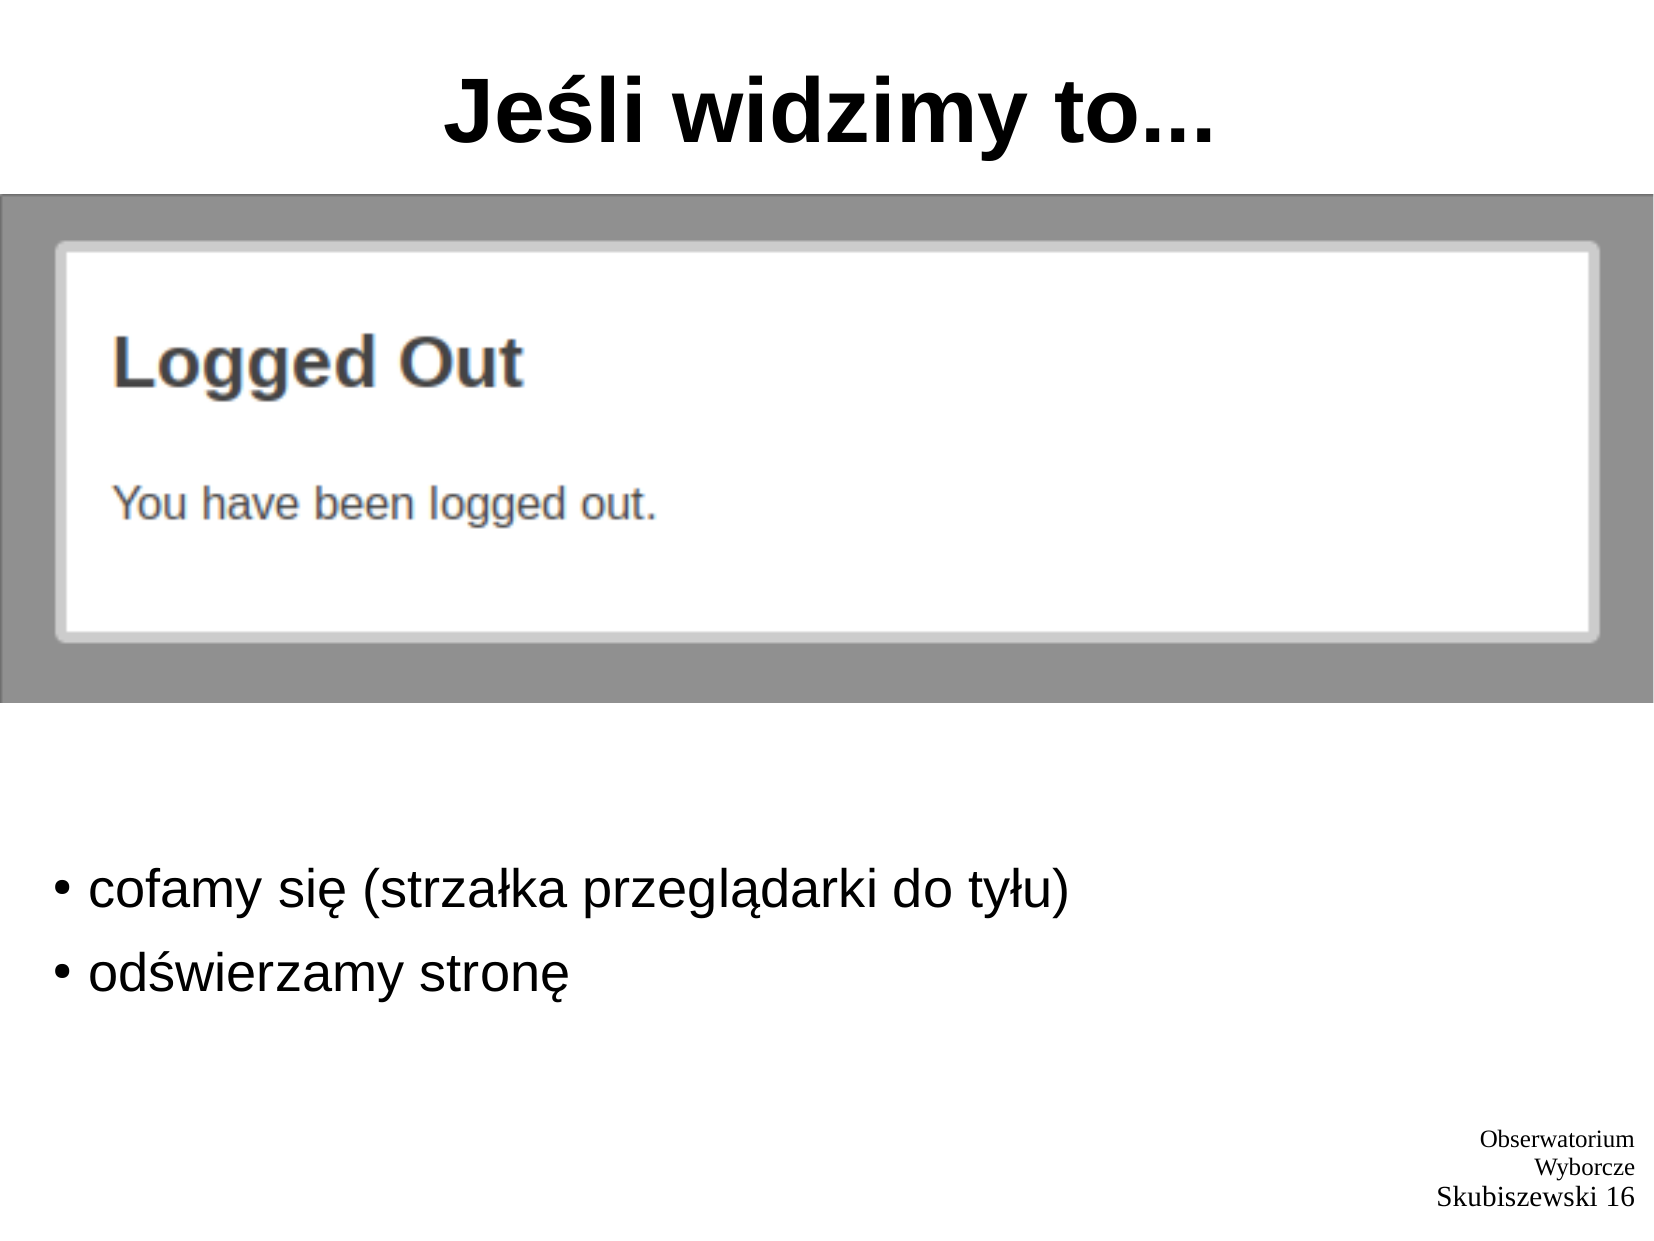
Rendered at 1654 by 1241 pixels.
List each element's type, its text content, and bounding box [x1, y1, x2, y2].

list cofamy się (strzałka przeglądarki do tyłu) odświerzamy stronę [52, 704, 1606, 1126]
title Jeśli widzimy to... [86, 60, 1575, 194]
picture [0, 194, 1654, 704]
